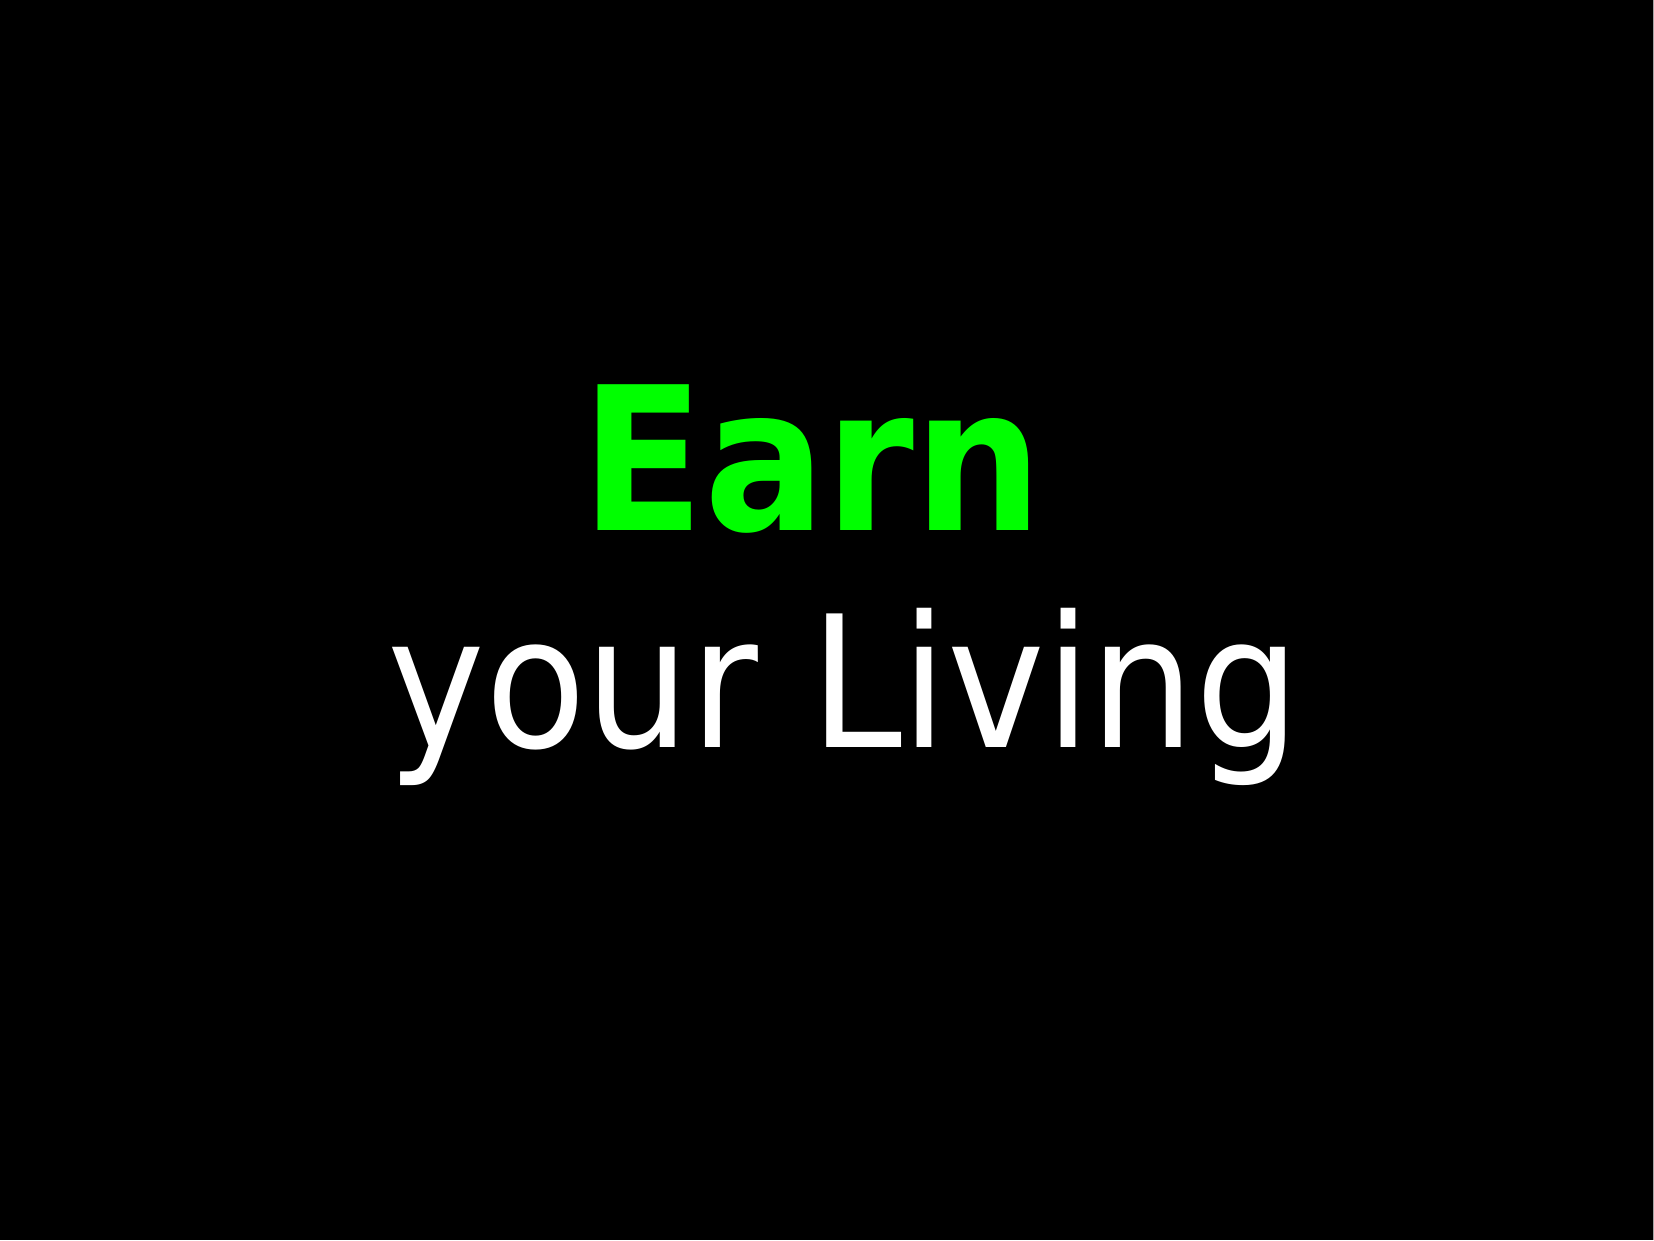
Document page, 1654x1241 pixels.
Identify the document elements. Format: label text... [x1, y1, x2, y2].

text_box Earn your Living [150, 337, 1538, 863]
